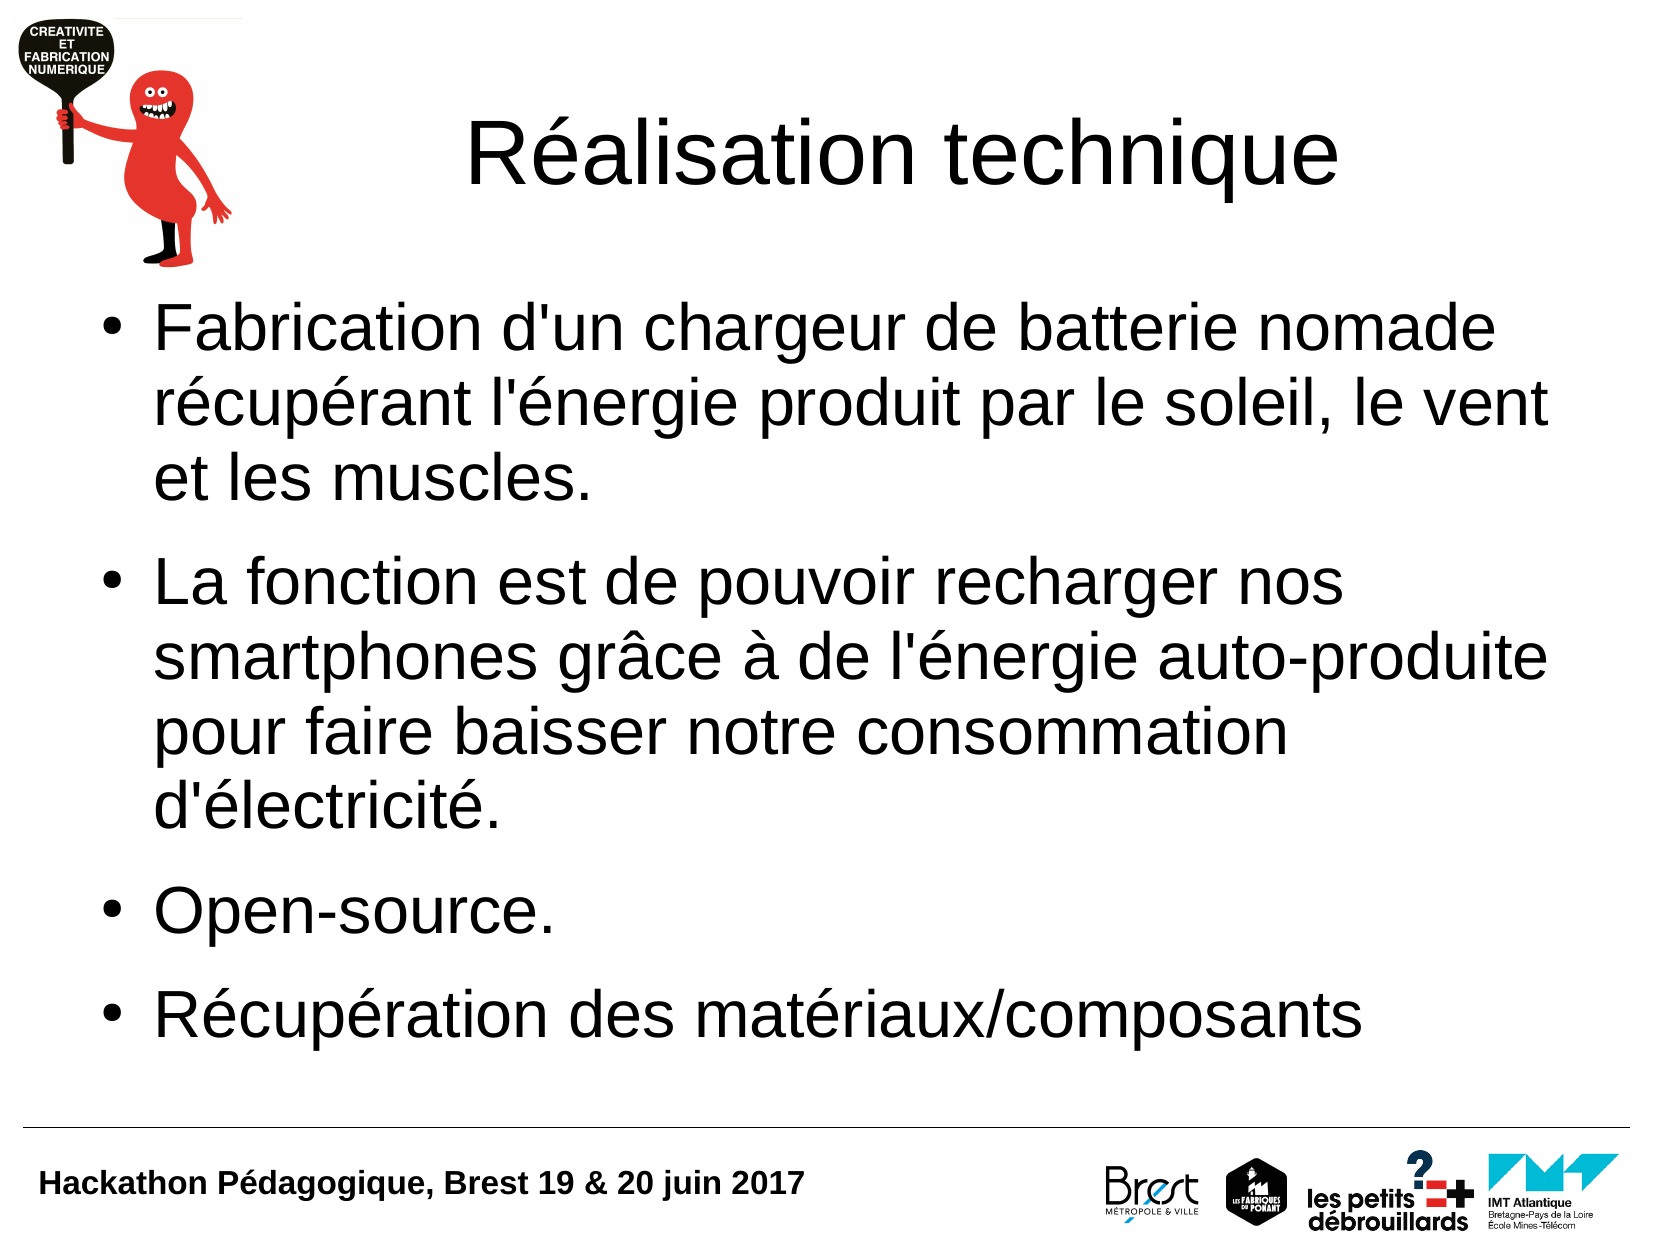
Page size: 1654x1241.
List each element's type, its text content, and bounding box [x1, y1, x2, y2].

title Réalisation technique [236, 49, 1571, 257]
picture [1308, 1150, 1474, 1231]
list Fabrication d'un chargeur de batterie nomade récupérant l'énergie produit par le soleil, le vent et les muscles. La fonction est de pouvoir recharger nos smartphones grâce à de l'énergie auto-produite pour faire baisser notre consommation d'électricité. Open-source. Récupération des matériaux/composants [82, 290, 1571, 1109]
picture [1086, 1151, 1218, 1240]
picture [15, 18, 243, 269]
text_box Hackathon Pédagogique, Brest 19 & 20 juin 2017 [23, 1157, 945, 1211]
picture [1488, 1153, 1619, 1229]
picture [1226, 1158, 1287, 1226]
